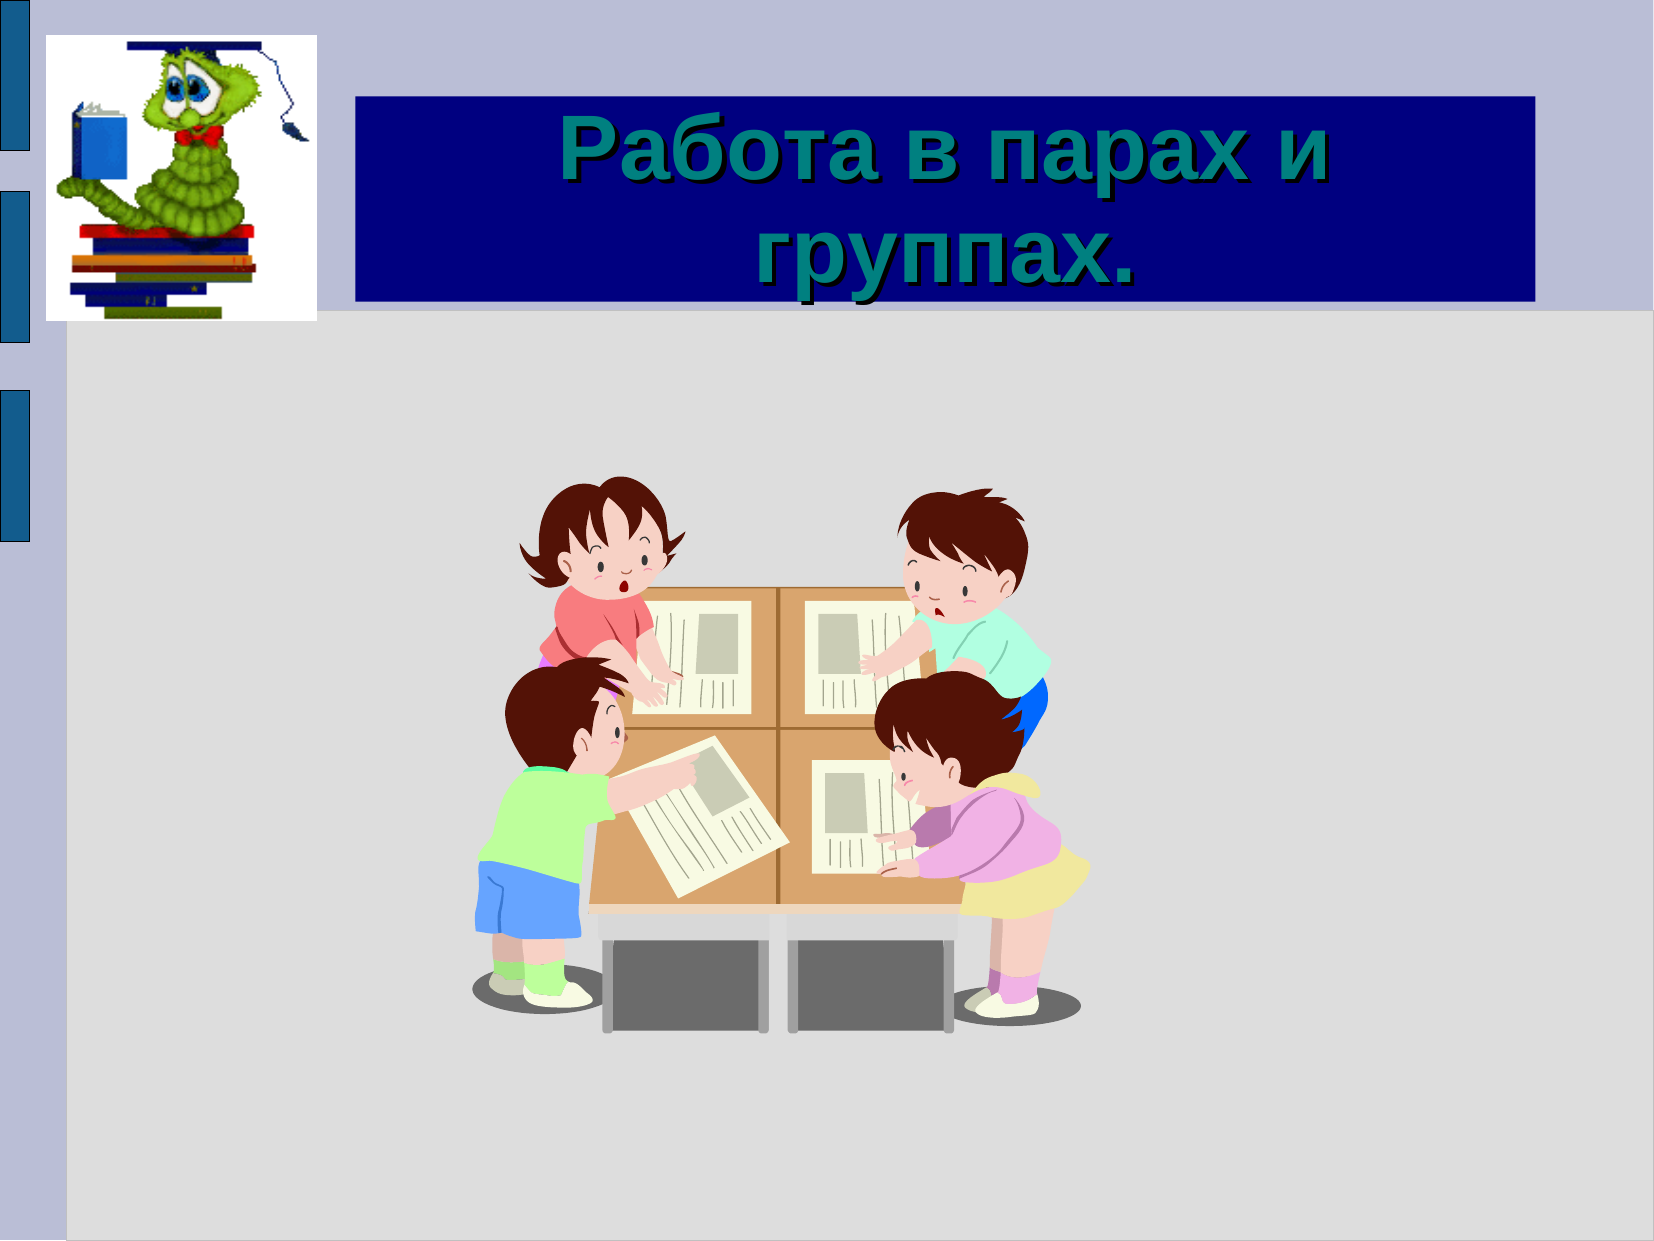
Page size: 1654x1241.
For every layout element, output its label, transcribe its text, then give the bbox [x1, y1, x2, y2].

picture [472, 472, 1093, 1034]
picture [46, 35, 317, 321]
text_box Работа в парах и группах. [355, 96, 1536, 302]
